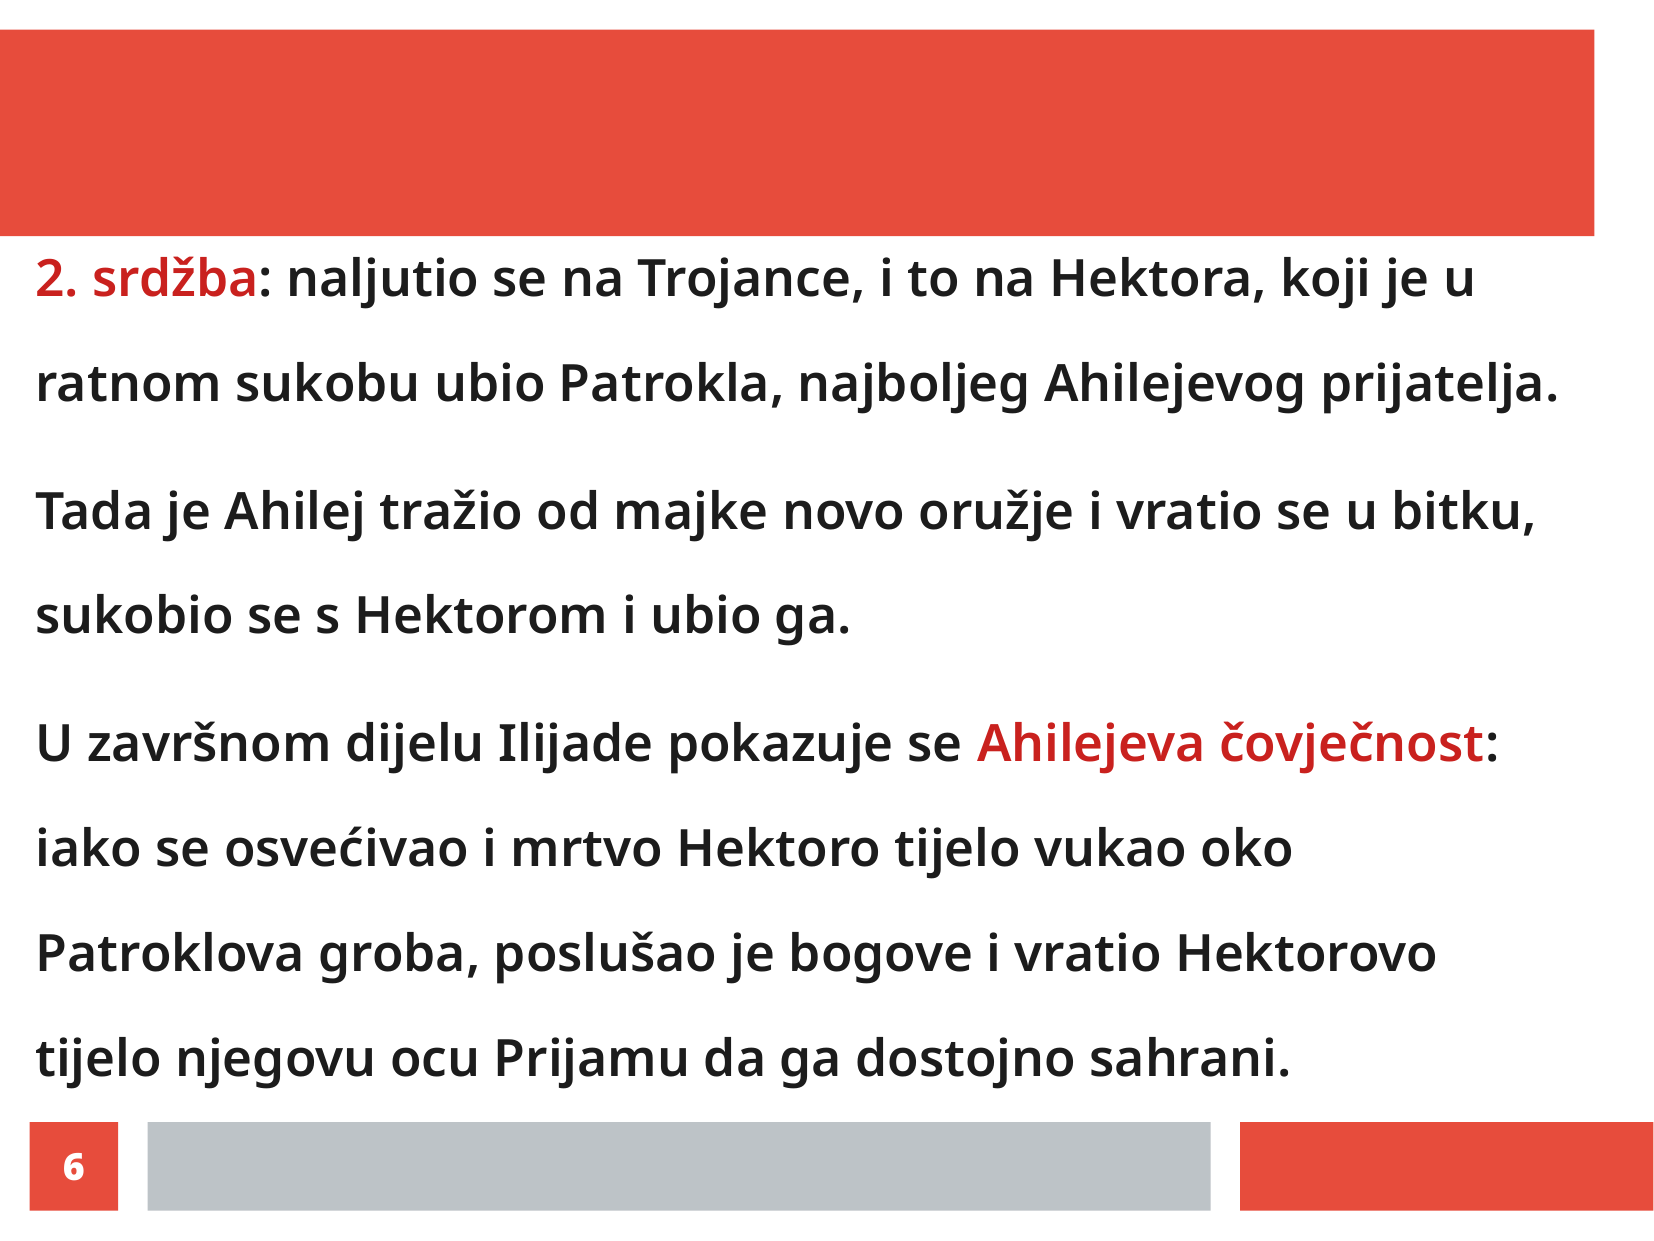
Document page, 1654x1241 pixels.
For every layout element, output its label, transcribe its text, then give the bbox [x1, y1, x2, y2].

list 2. srdžba: naljutio se na Trojance, i to na Hektora, koji je u ratnom sukobu ubio Patrokla, najboljeg Ahilejevog prijatelja. Tada je Ahilej tražio od majke novo oružje i vratio se u bitku, sukobio se s Hektorom i ubio ga. U završnom dijelu Ilijade pokazuje se Ahilejeva čovječnost: iako se osvećivao i mrtvo Hektoro tijelo vukao oko Patroklova groba, poslušao je bogove i vratio Hektorovo tijelo njegovu ocu Prijamu da ga dostojno sahrani. [35, 206, 1565, 1146]
